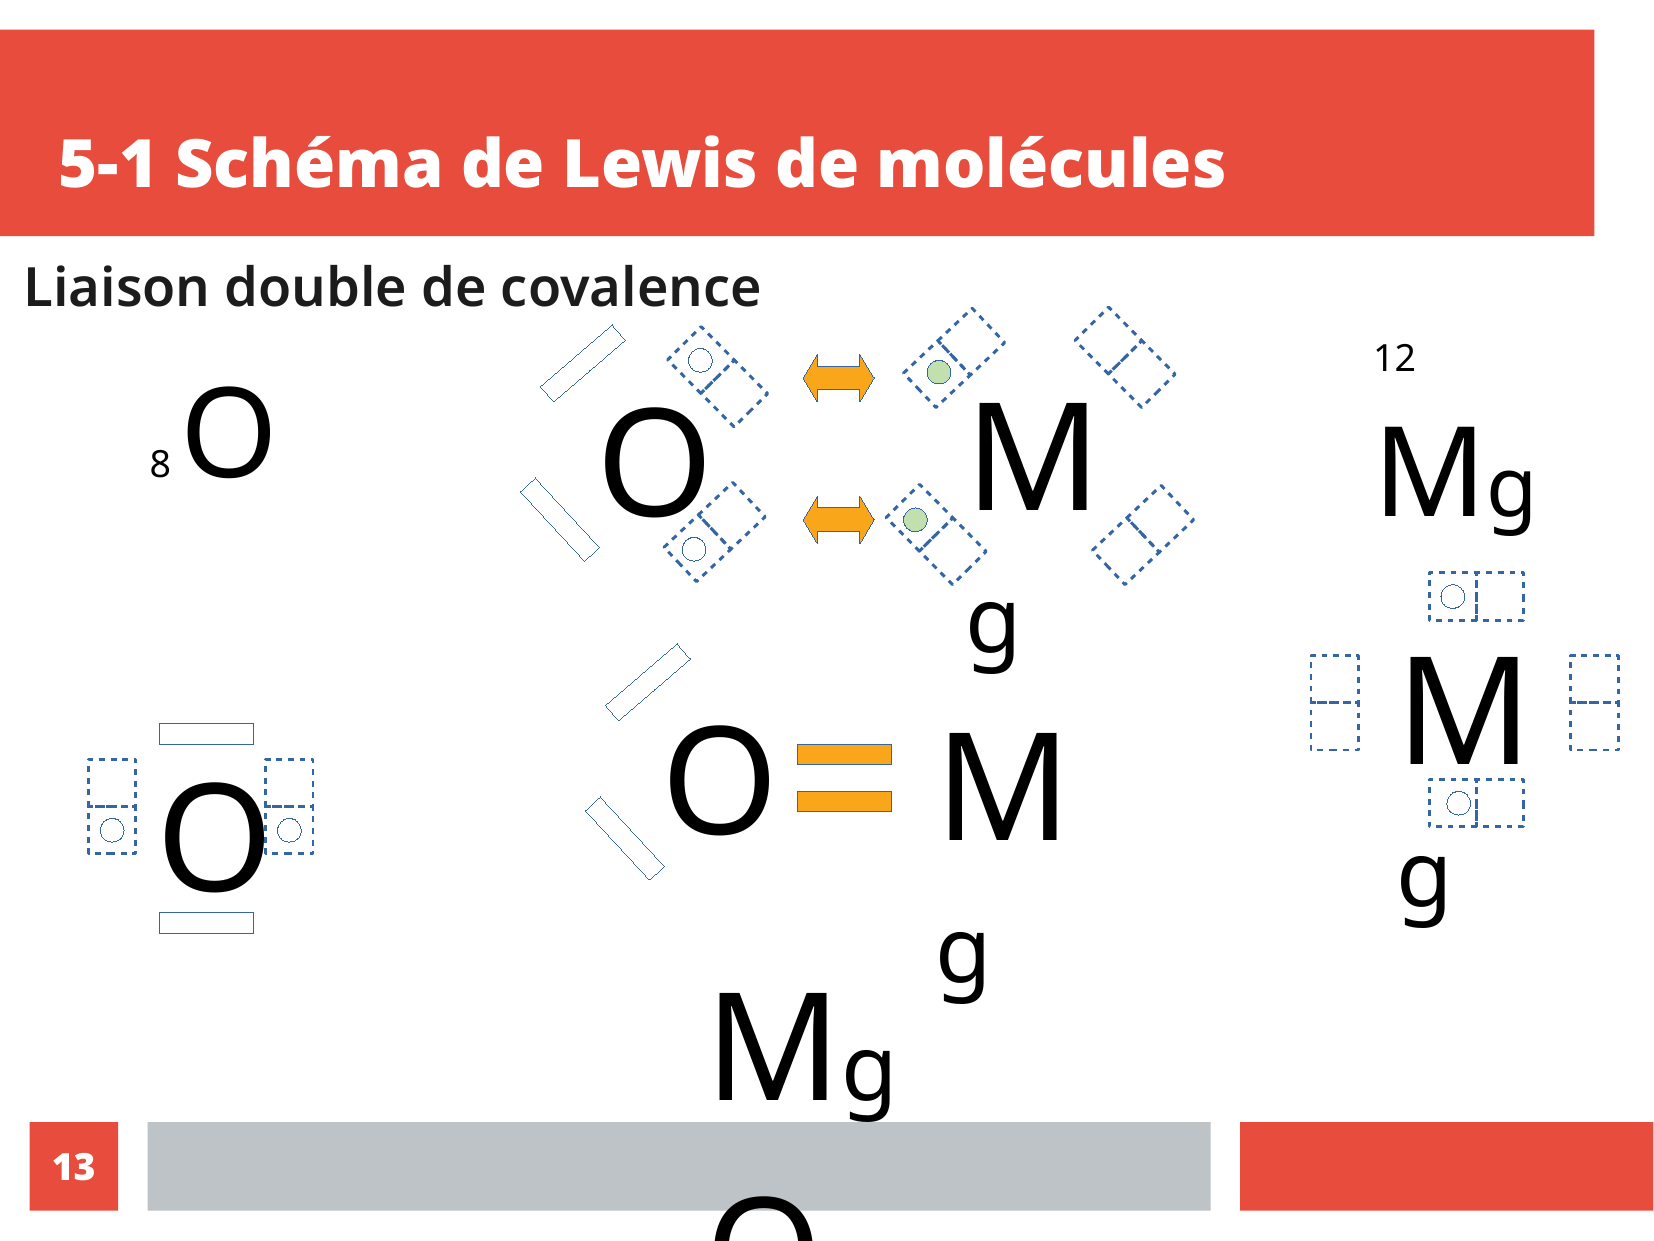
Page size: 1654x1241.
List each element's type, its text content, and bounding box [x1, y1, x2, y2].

text_box [159, 912, 254, 934]
text_box [803, 496, 875, 544]
text_box [1446, 791, 1471, 816]
title 5-1 Schéma de Lewis de molécules [59, 59, 1595, 207]
text_box [100, 818, 125, 843]
text_box O [141, 723, 326, 928]
text_box Mg [920, 673, 1122, 877]
text_box [277, 818, 302, 843]
text_box [688, 348, 713, 373]
text_box [520, 477, 600, 562]
text_box [540, 324, 626, 402]
text_box 8 O [134, 336, 343, 509]
text_box [682, 537, 706, 562]
text_box [605, 643, 691, 721]
text_box Mg [1381, 596, 1583, 800]
text_box O [581, 348, 766, 552]
text_box [803, 354, 875, 402]
text_box [903, 507, 928, 532]
text_box [585, 796, 665, 880]
text_box [797, 791, 892, 812]
text_box [1440, 584, 1465, 609]
text_box [797, 744, 892, 765]
text_box [159, 723, 254, 745]
text_box Mg [950, 342, 1152, 546]
text_box O [646, 667, 831, 871]
text_box MgO [690, 933, 1010, 1137]
list Liaison double de covalence [23, 248, 910, 337]
text_box 12 Mg [1358, 323, 1566, 497]
text_box [927, 360, 951, 384]
